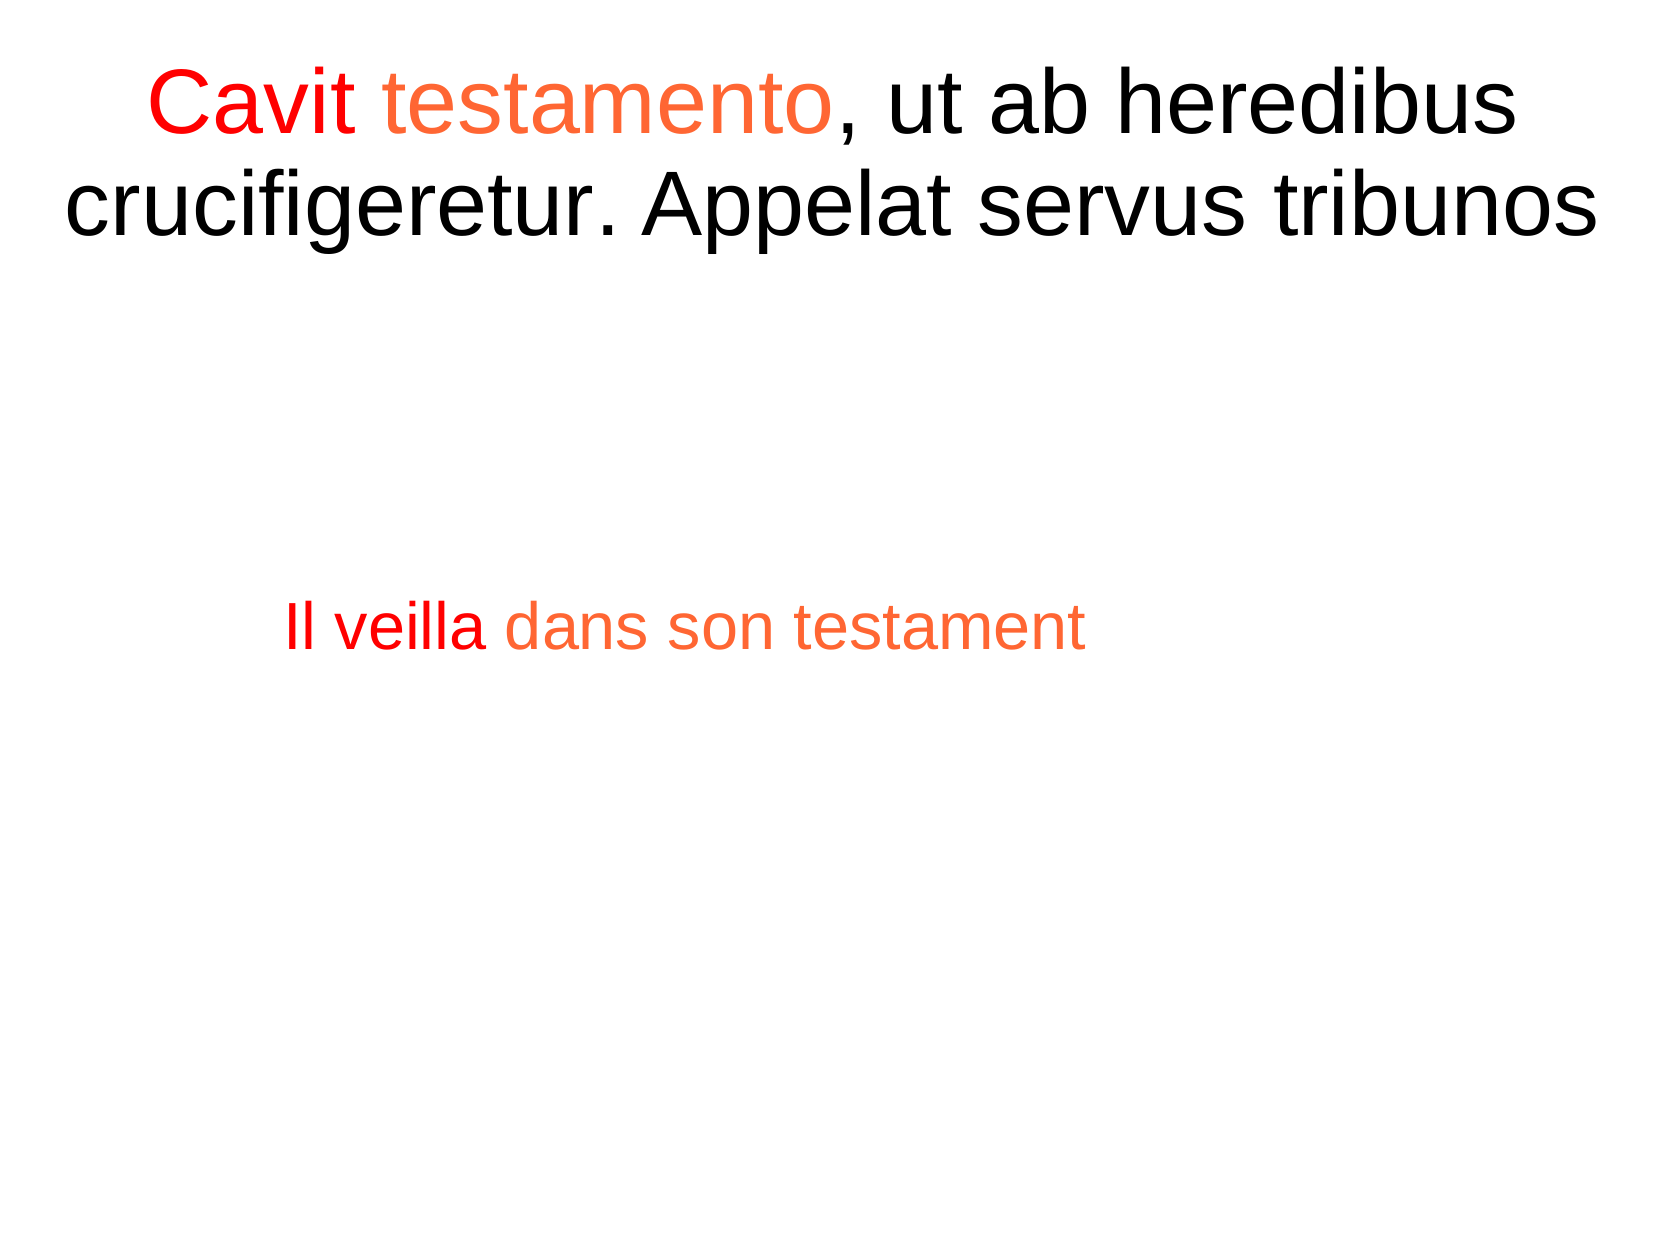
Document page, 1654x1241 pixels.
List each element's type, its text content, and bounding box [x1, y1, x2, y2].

title Cavit testamento, ut ab heredibus crucifigeretur. Appelat servus tribunos [59, 0, 1607, 307]
list Il veilla dans son testament [82, 290, 1571, 1010]
